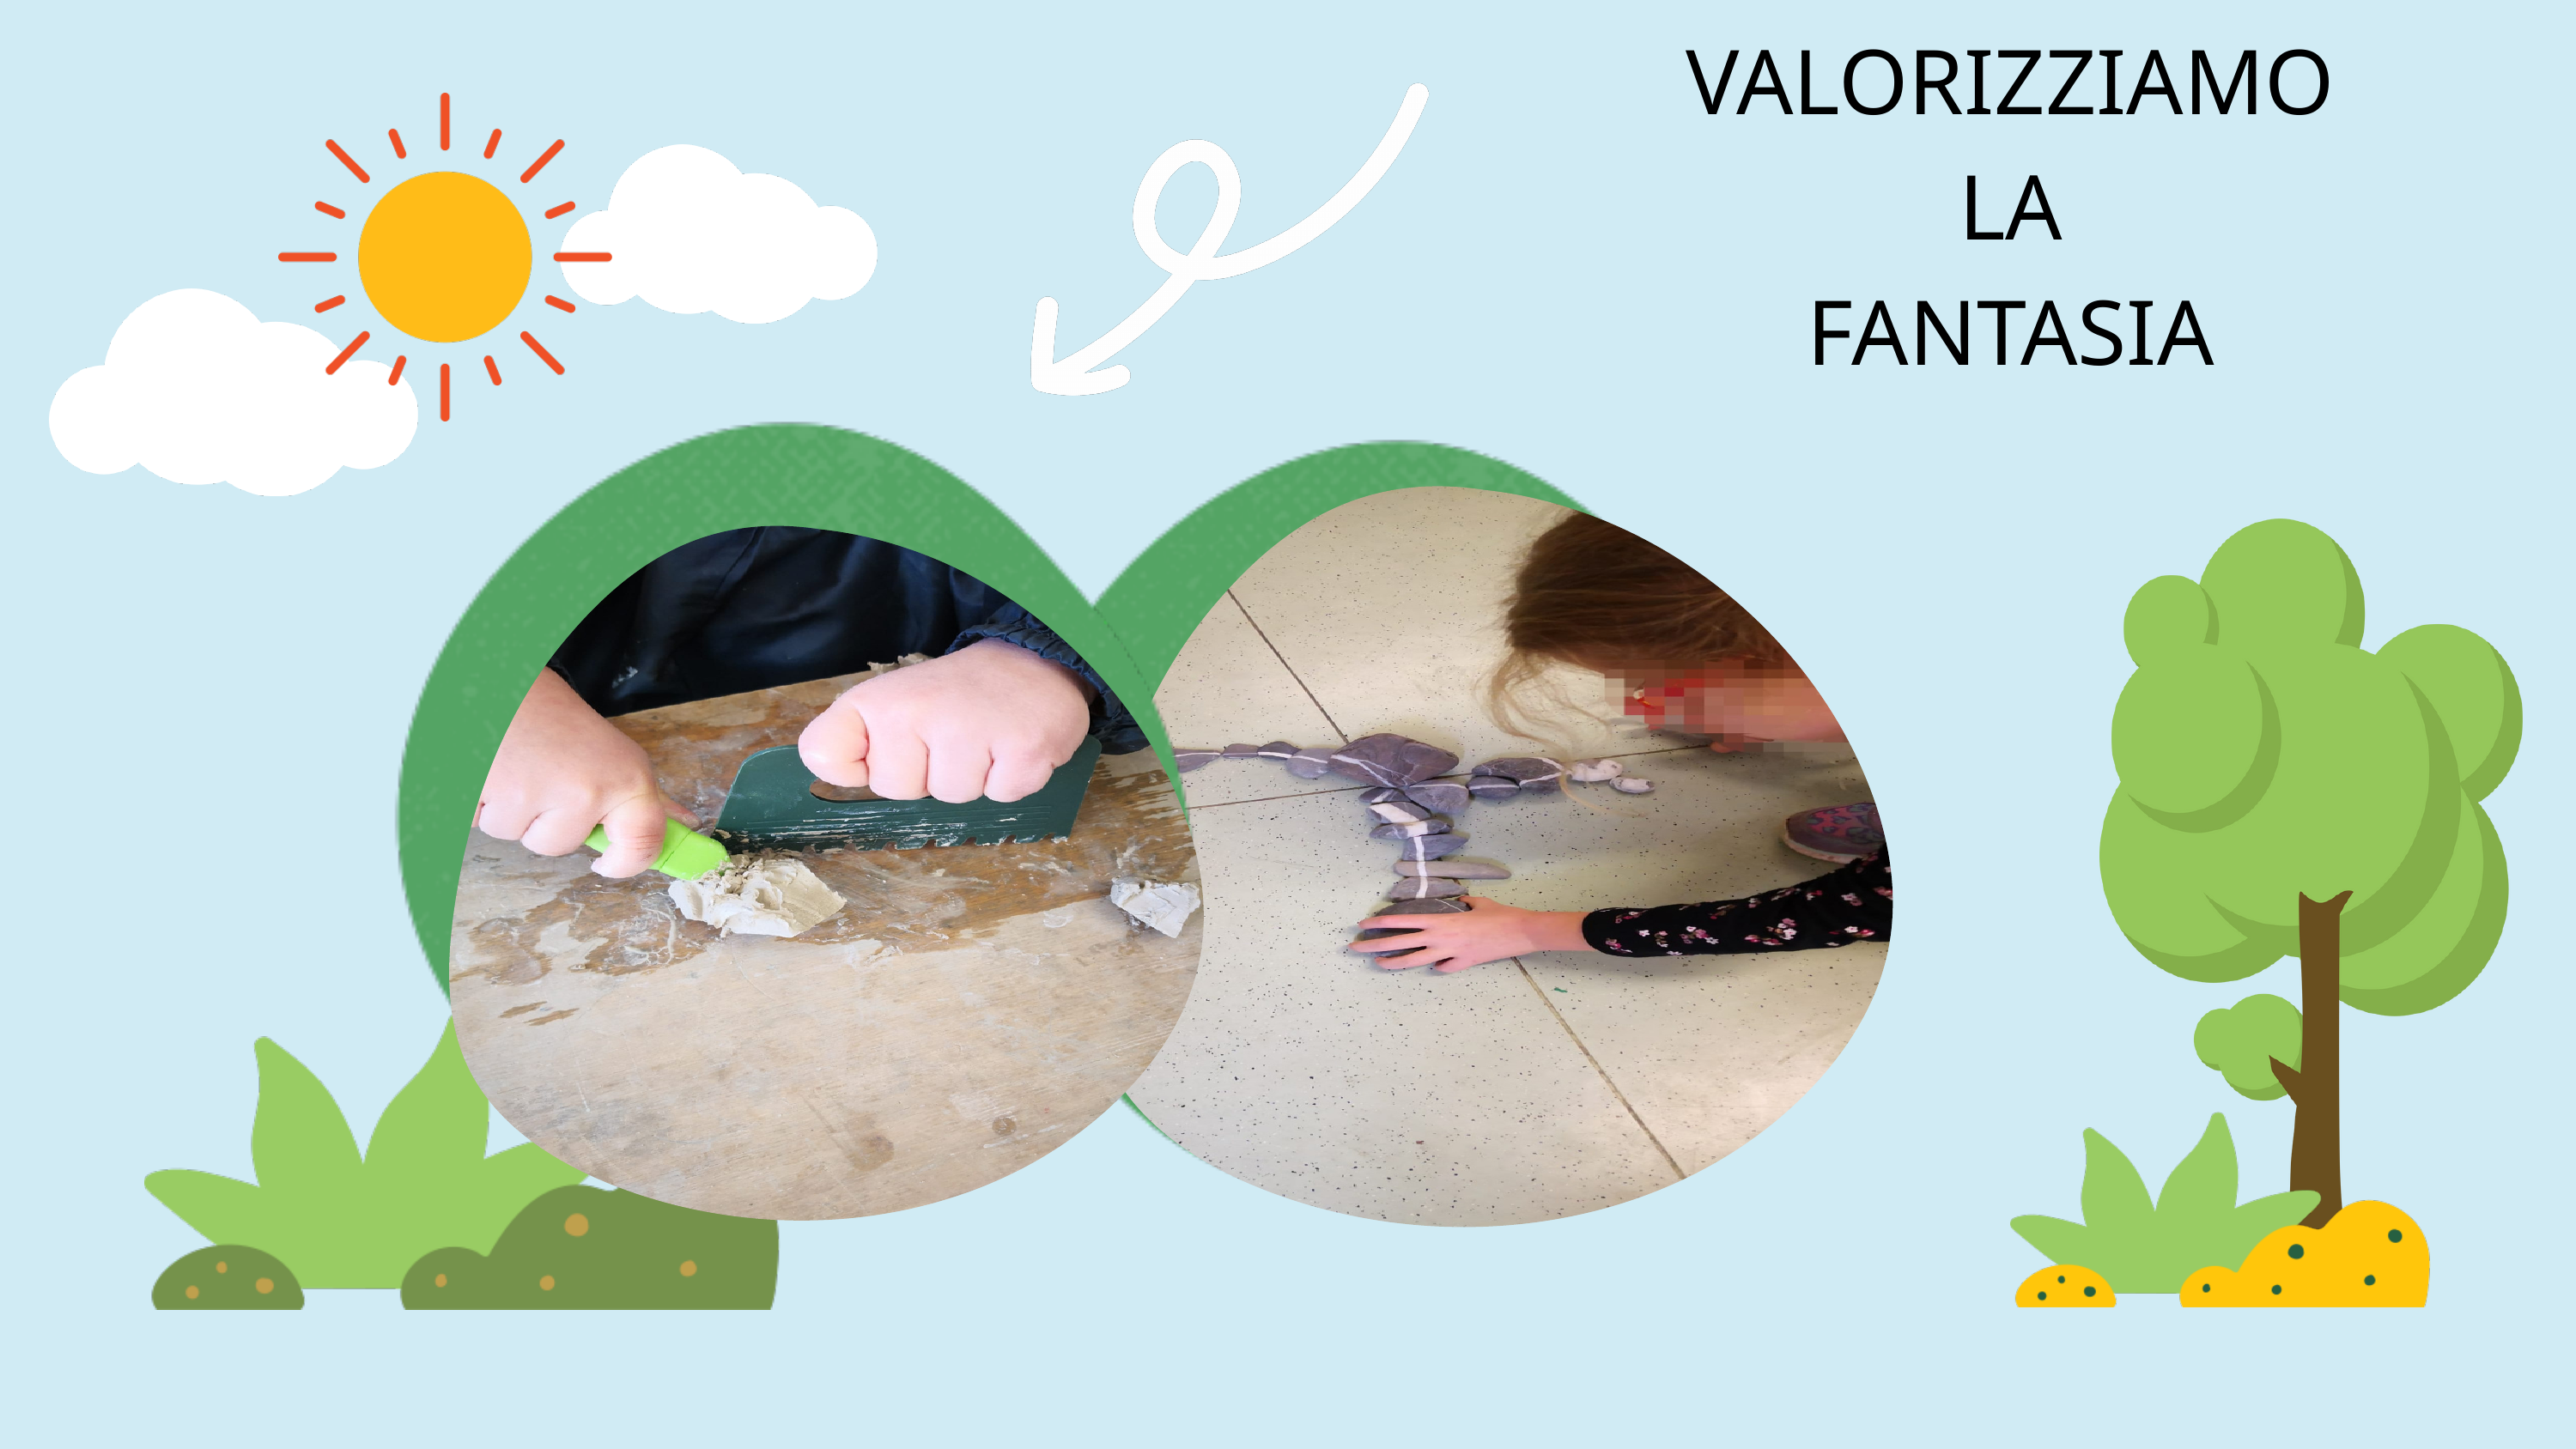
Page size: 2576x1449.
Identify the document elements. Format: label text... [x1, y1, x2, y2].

text_box VALORIZZIAMO LA FANTASIA [1526, 7, 2496, 384]
picture [987, 79, 1476, 407]
picture [1610, 1076, 1823, 1208]
text_box [449, 525, 1204, 1221]
picture [49, 93, 1823, 1310]
picture [2010, 518, 2523, 1307]
text_box [1213, 486, 1893, 1228]
